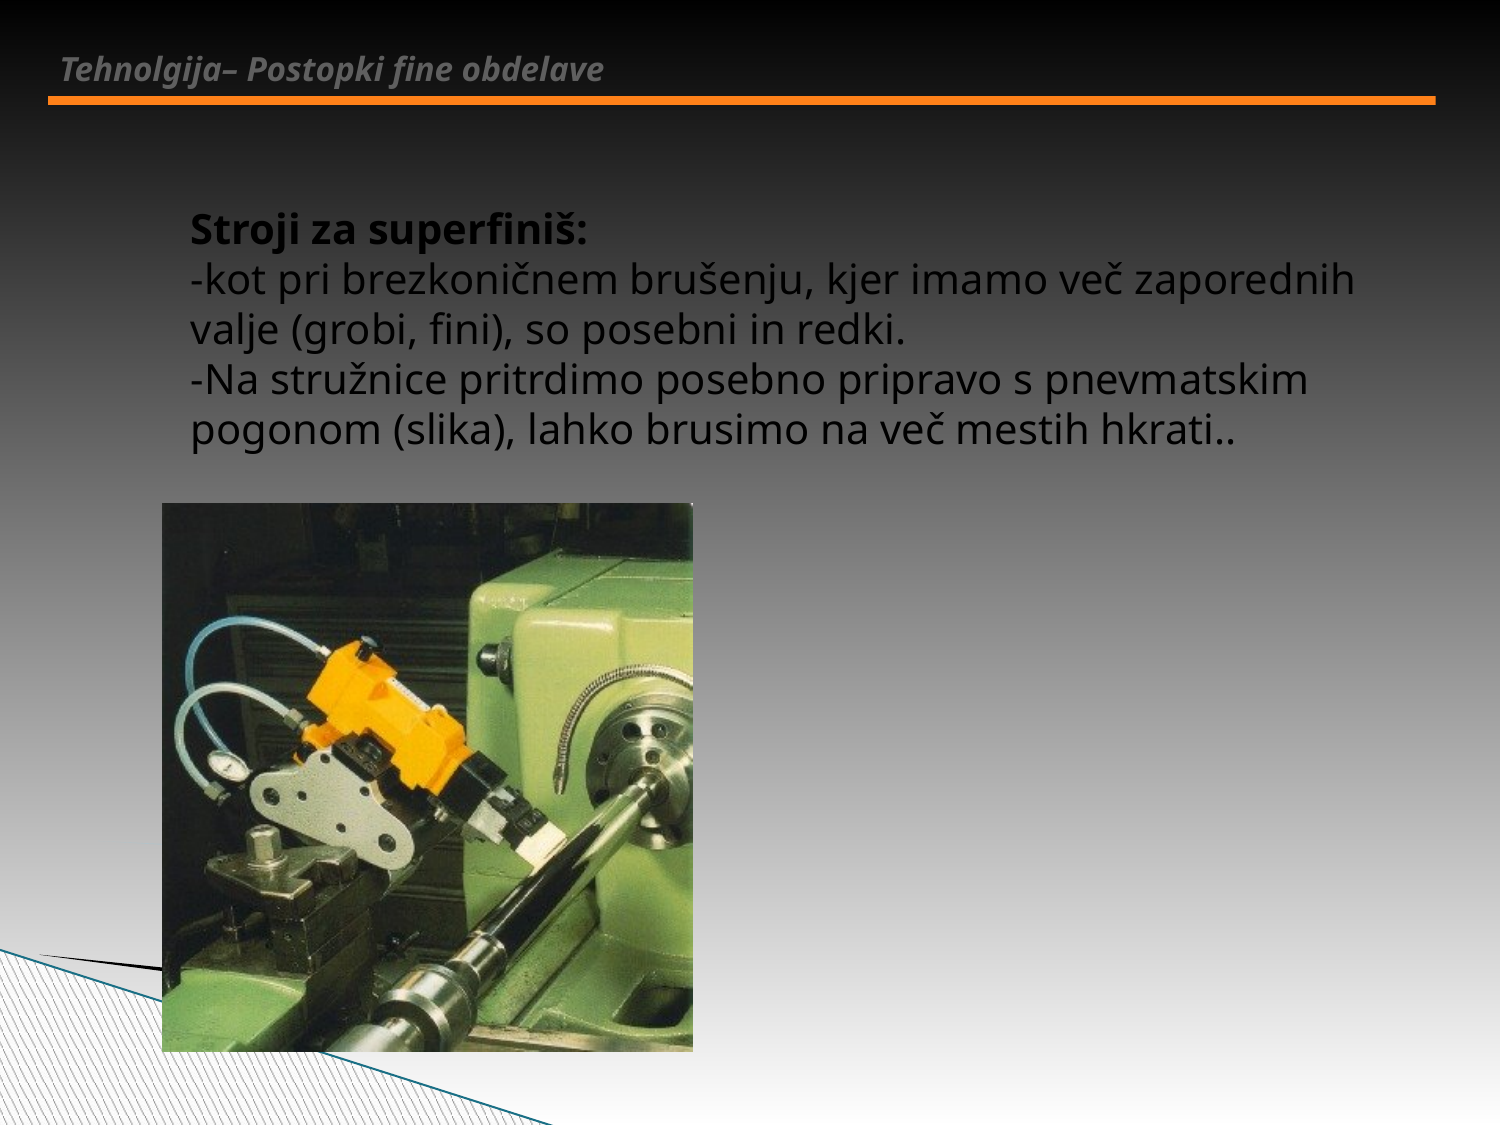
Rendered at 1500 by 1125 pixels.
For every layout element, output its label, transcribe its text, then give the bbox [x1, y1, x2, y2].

text_box Stroji za superfiniš: -kot pri brezkoničnem brušenju, kjer imamo več zaporednih valje (grobi, fini), so posebni in redki. -Na stružnice pritrdimo posebno pripravo s pnevmatskim pogonom (slika), lahko brusimo na več mestih hkrati.. [175, 194, 1380, 460]
picture [0, 503, 693, 1125]
